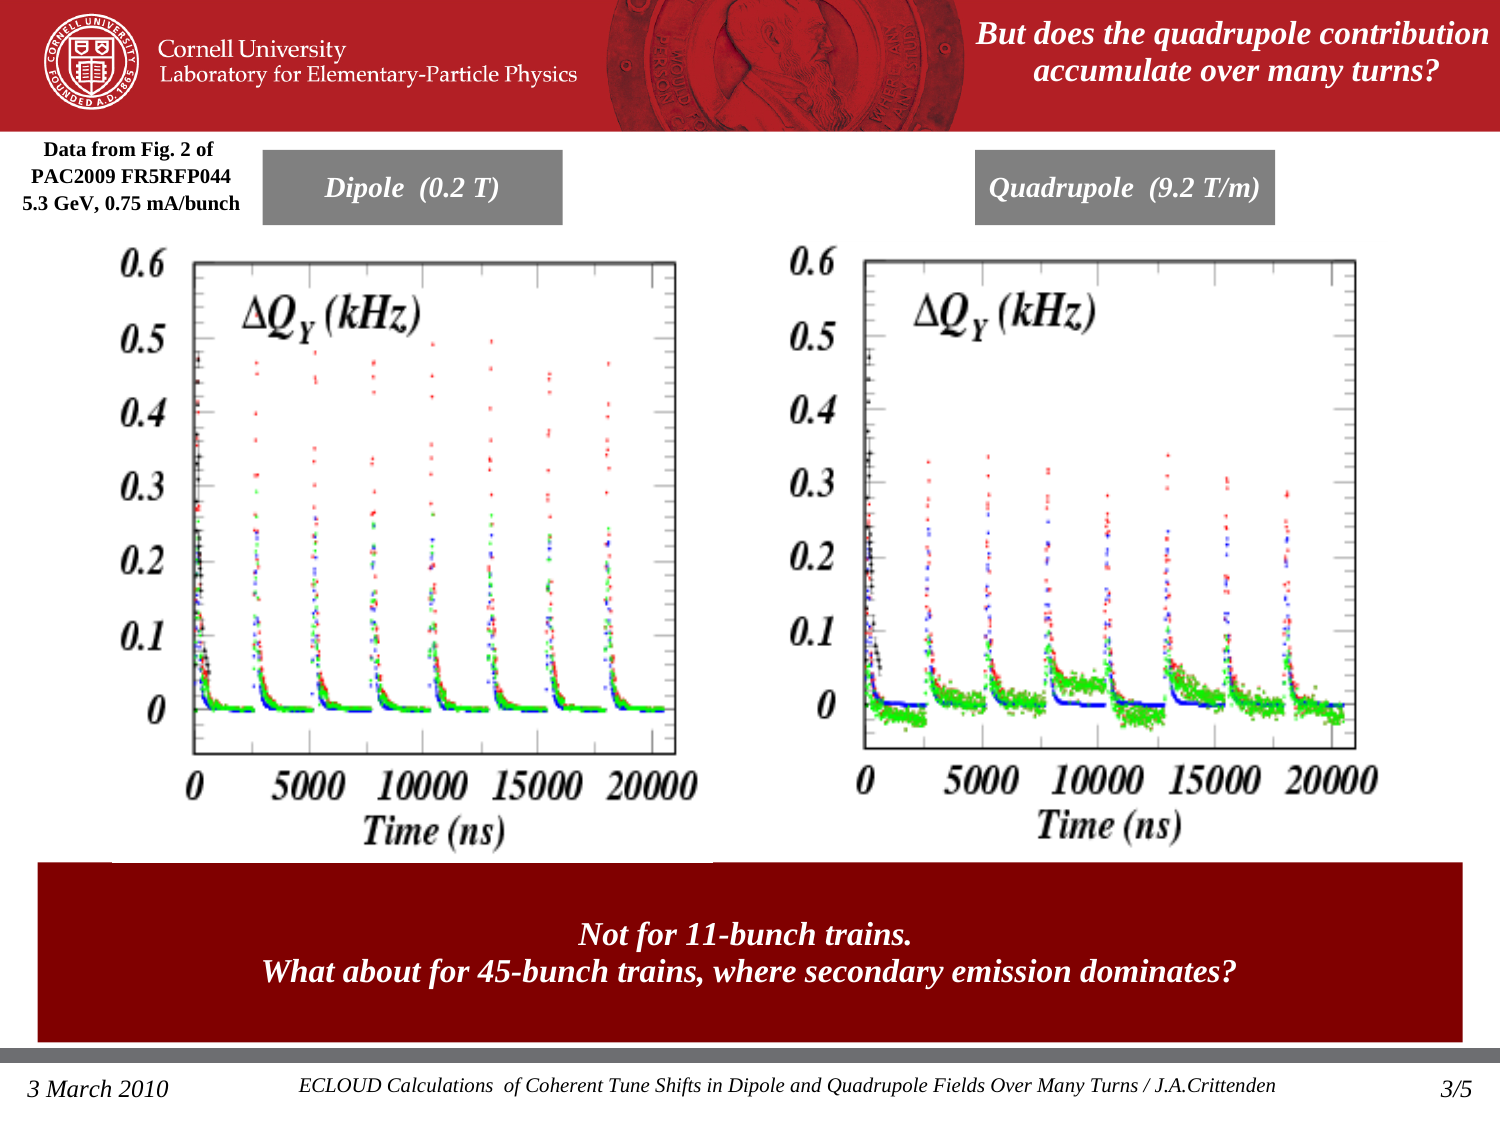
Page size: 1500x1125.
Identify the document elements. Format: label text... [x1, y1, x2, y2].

text_box Not for 11-bunch trains. What about for 45-bunch trains, where secondary emission dominates? [37, 862, 1463, 1043]
text_box Data from Fig. 2 of PAC2009 FR5RFP044 5.3 GeV, 0.75 mA/bunch [0, 134, 263, 222]
text_box But does the quadrupole contribution accumulate over many turns? [974, 15, 1500, 113]
text_box Dipole (0.2 T) [262, 149, 563, 226]
picture [0, 0, 1500, 132]
text_box Quadrupole (9.2 T/m) [975, 149, 1276, 226]
picture [787, 240, 1388, 859]
picture [112, 244, 713, 863]
